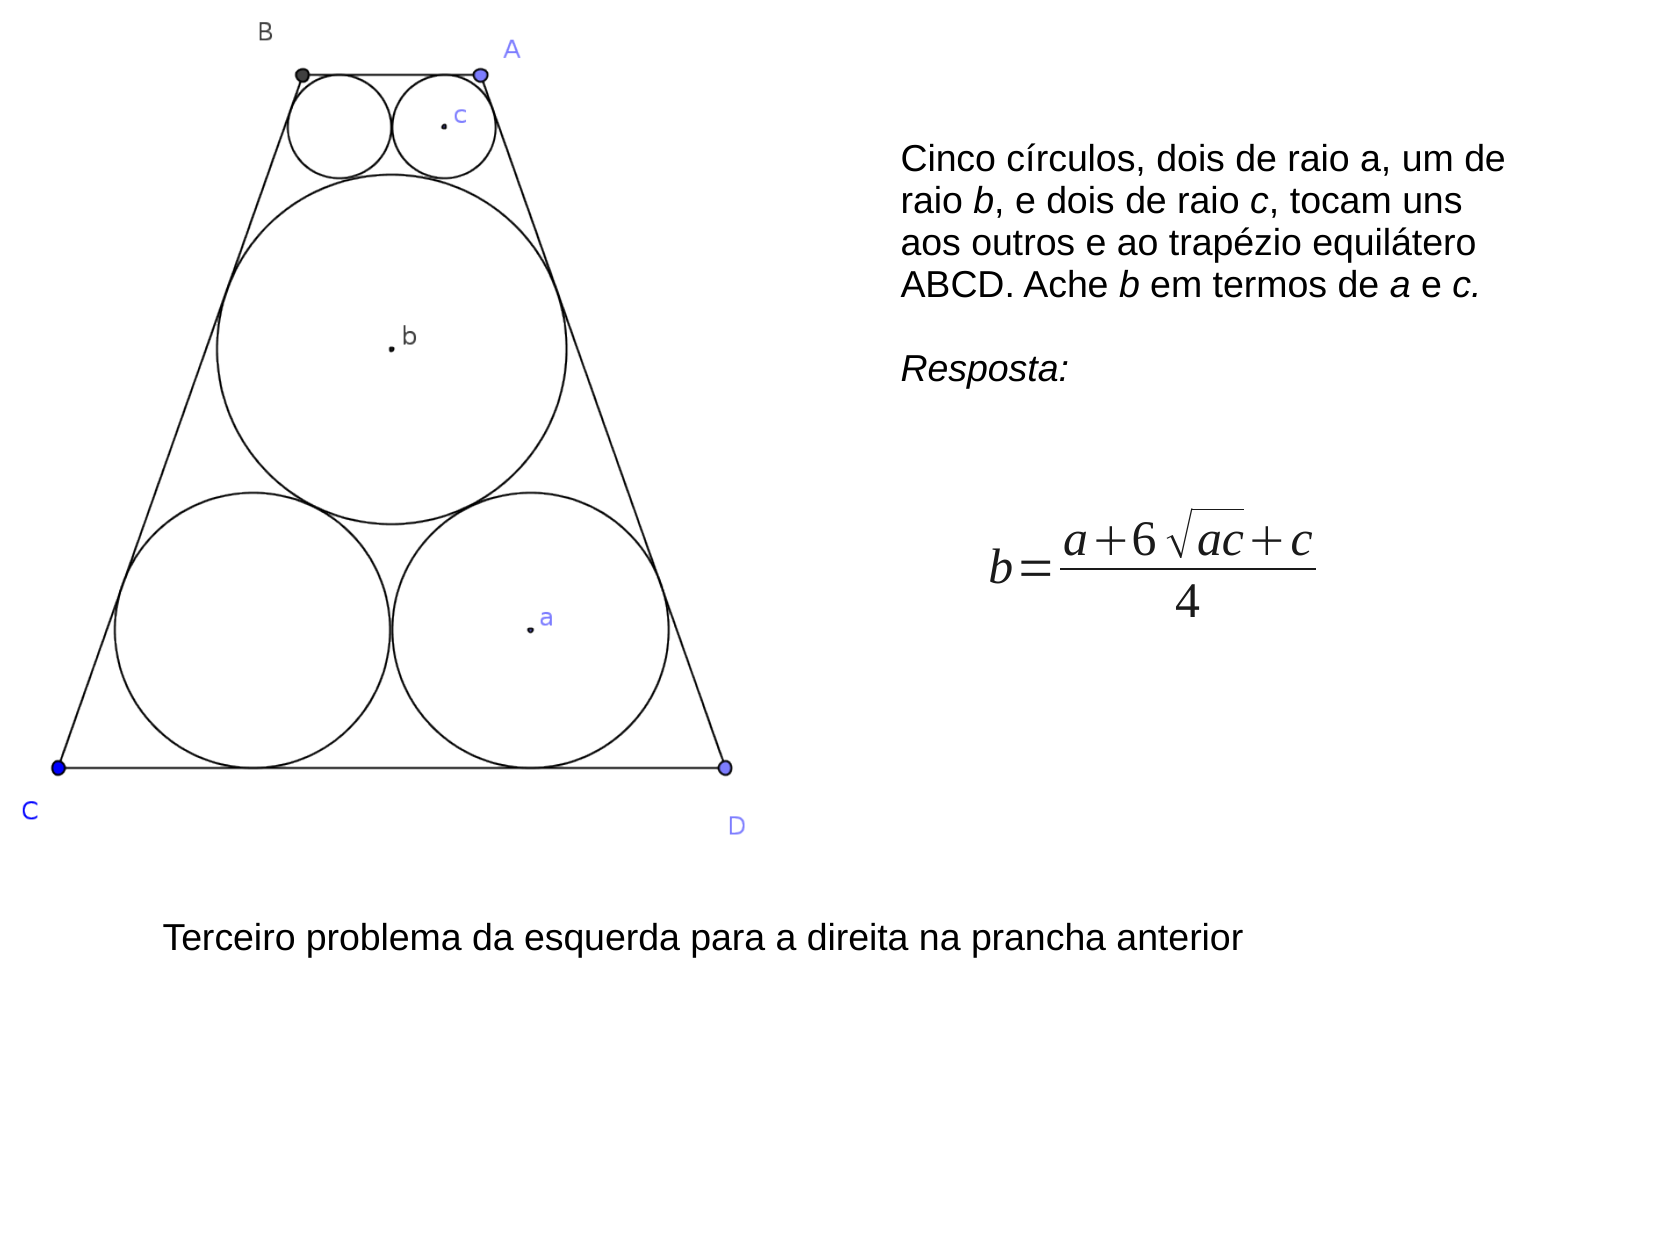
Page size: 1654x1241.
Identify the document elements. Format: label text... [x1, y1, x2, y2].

picture [0, 0, 811, 865]
text_box Terceiro problema da esquerda para a direita na prancha anterior [147, 909, 1259, 967]
text_box Cinco círculos, dois de raio a, um de raio b, e dois de raio c, tocam uns aos outros e ao trapézio equilátero ABCD. Ache b em termos de a e c. Resposta: [885, 130, 1521, 398]
chart [975, 505, 1331, 628]
